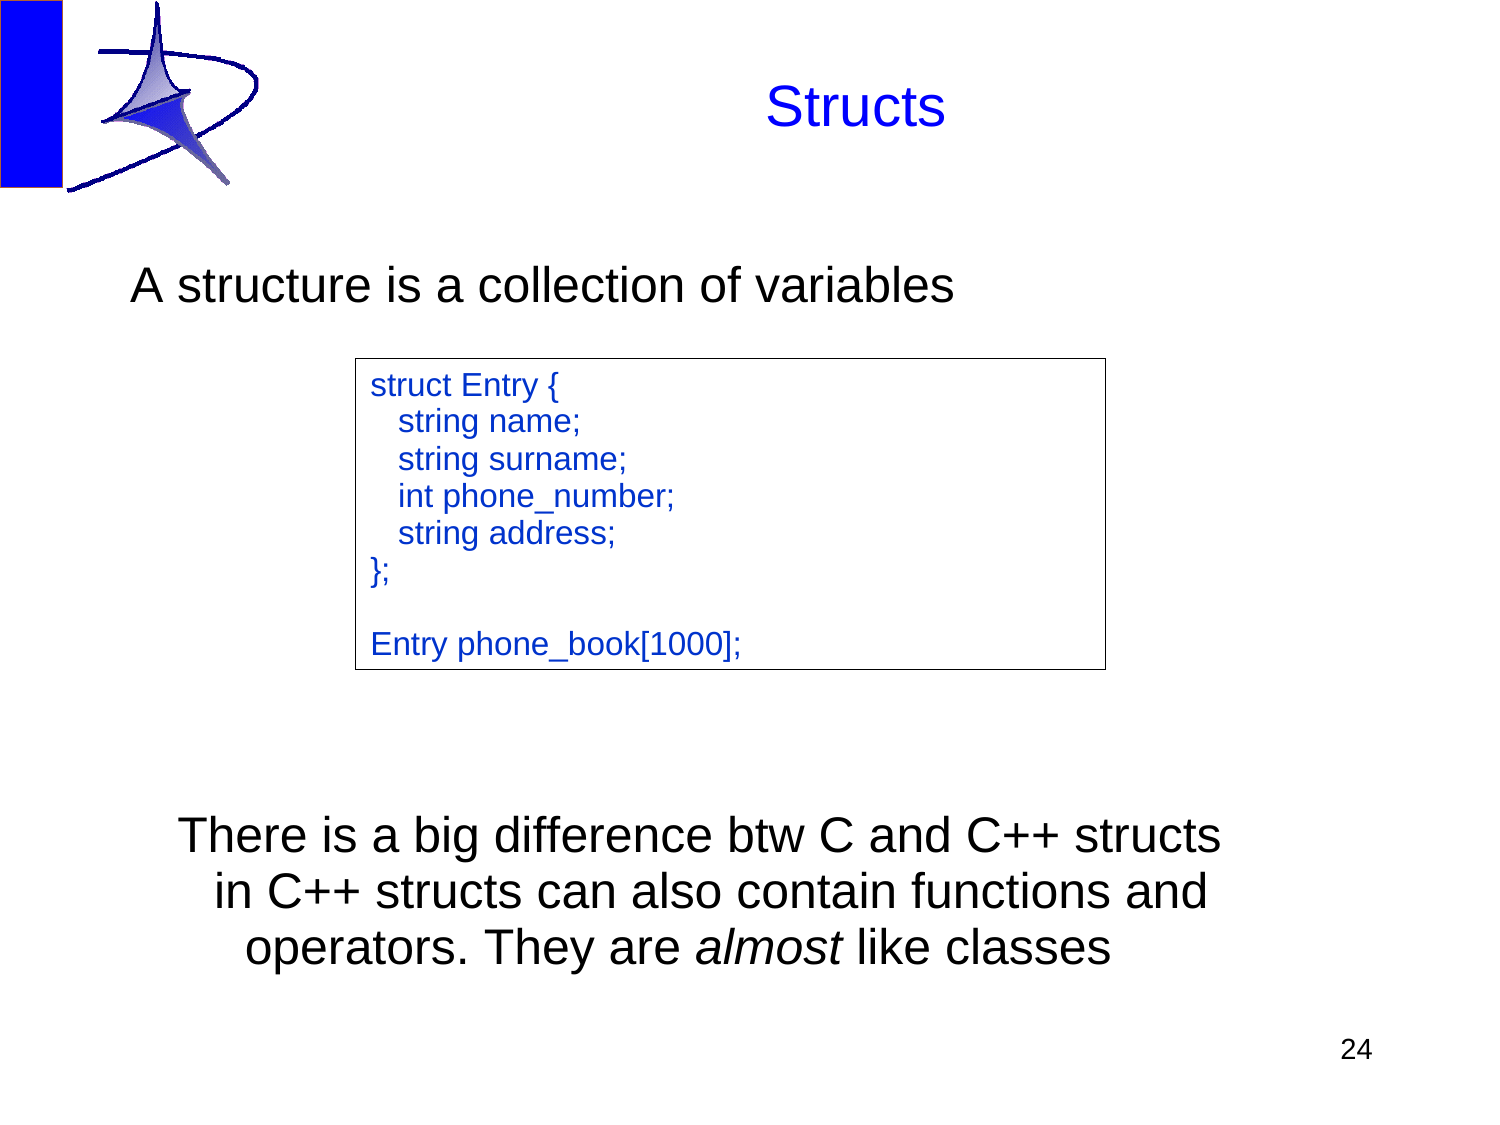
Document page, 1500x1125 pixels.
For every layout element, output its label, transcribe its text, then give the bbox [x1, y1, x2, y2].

list A structure is a collection of variables [112, 249, 1450, 376]
title Structs [262, 24, 1450, 188]
picture [62, 0, 263, 197]
text_box There is a big difference btw C and C++ structs in C++ structs can also contain functions and operators. They are almost like classes [162, 799, 1438, 913]
text_box struct Entry { string name; string surname; int phone_number; string address; }; Entry phone_book[1000]; [355, 358, 1106, 670]
